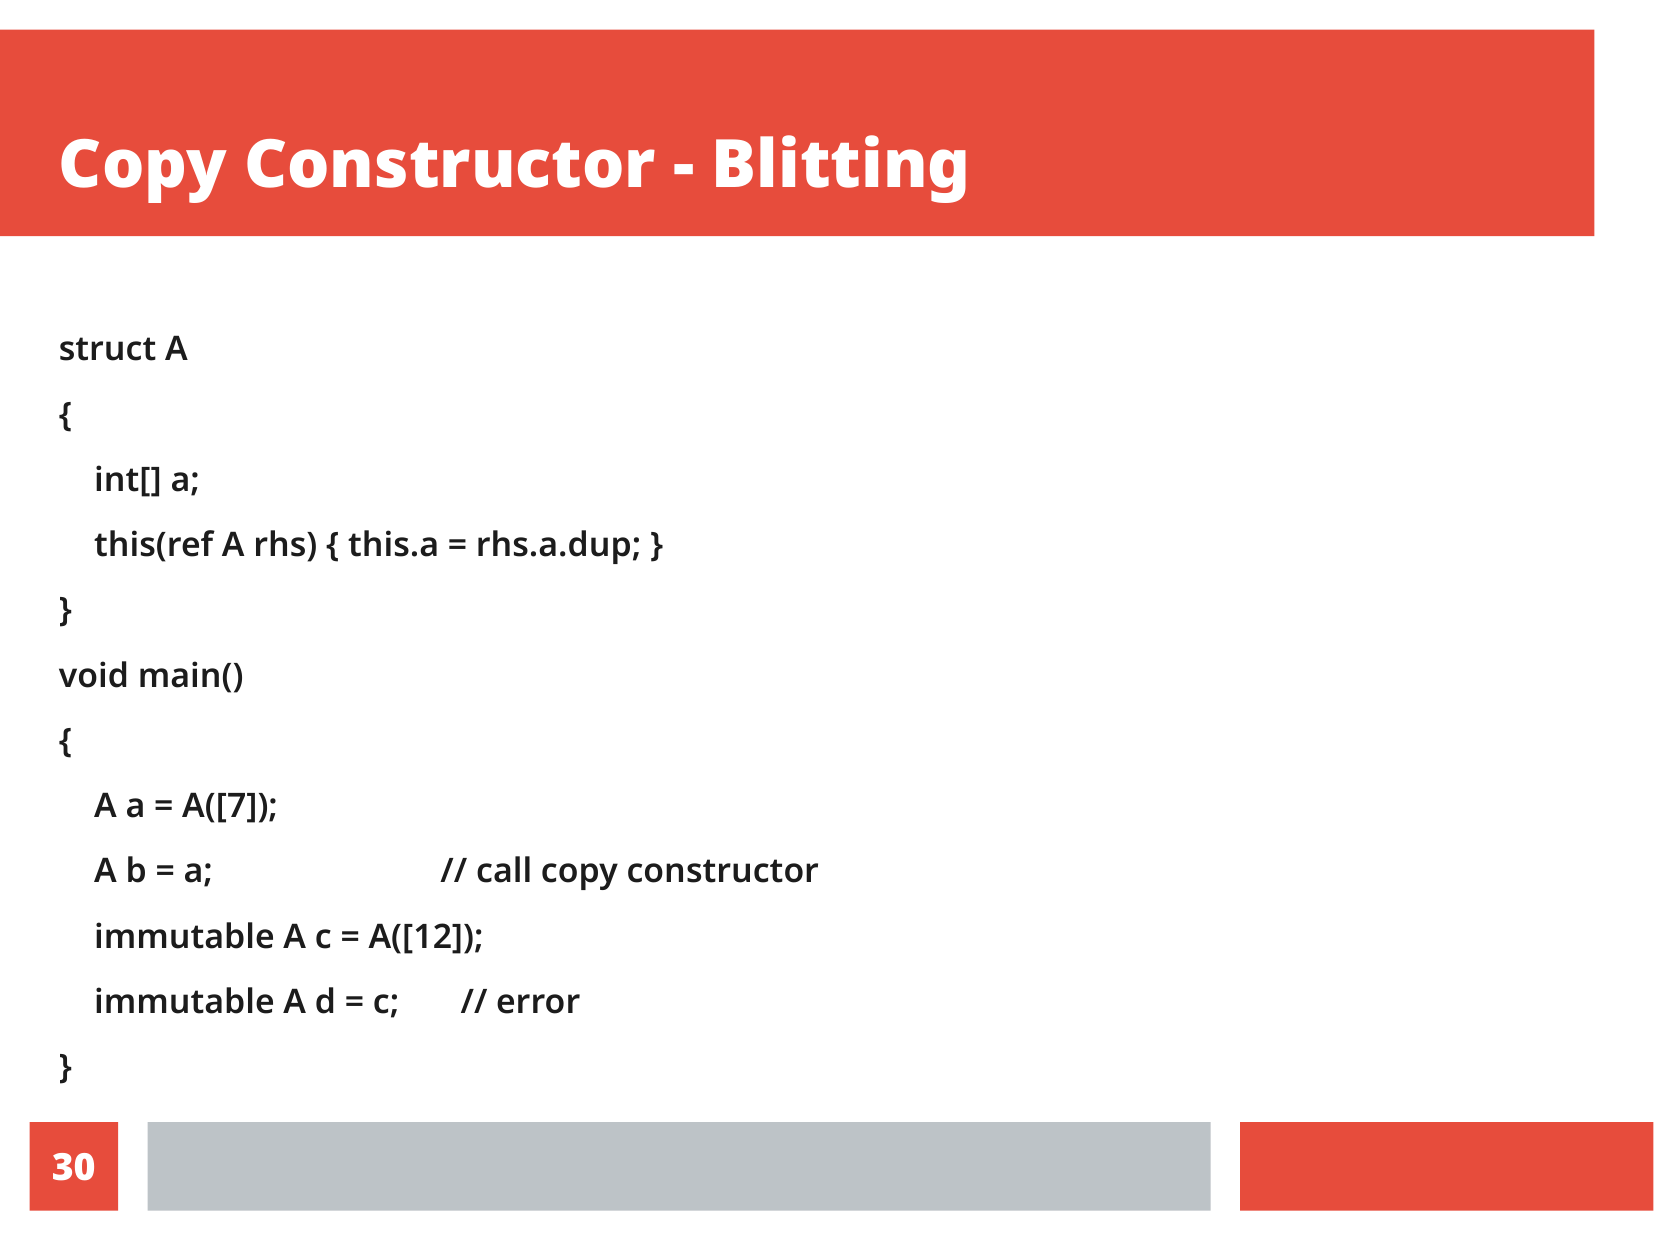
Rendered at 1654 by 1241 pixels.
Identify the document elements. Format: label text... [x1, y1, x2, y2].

title Copy Constructor - Blitting [59, 59, 1595, 207]
list struct A { int[] a; this(ref A rhs) { this.a = rhs.a.dup; } } void main() { A a = A([7]); A b = a; // call copy constructor immutable A c = A([12]); immutable A d = c; // error } [59, 324, 1565, 1093]
